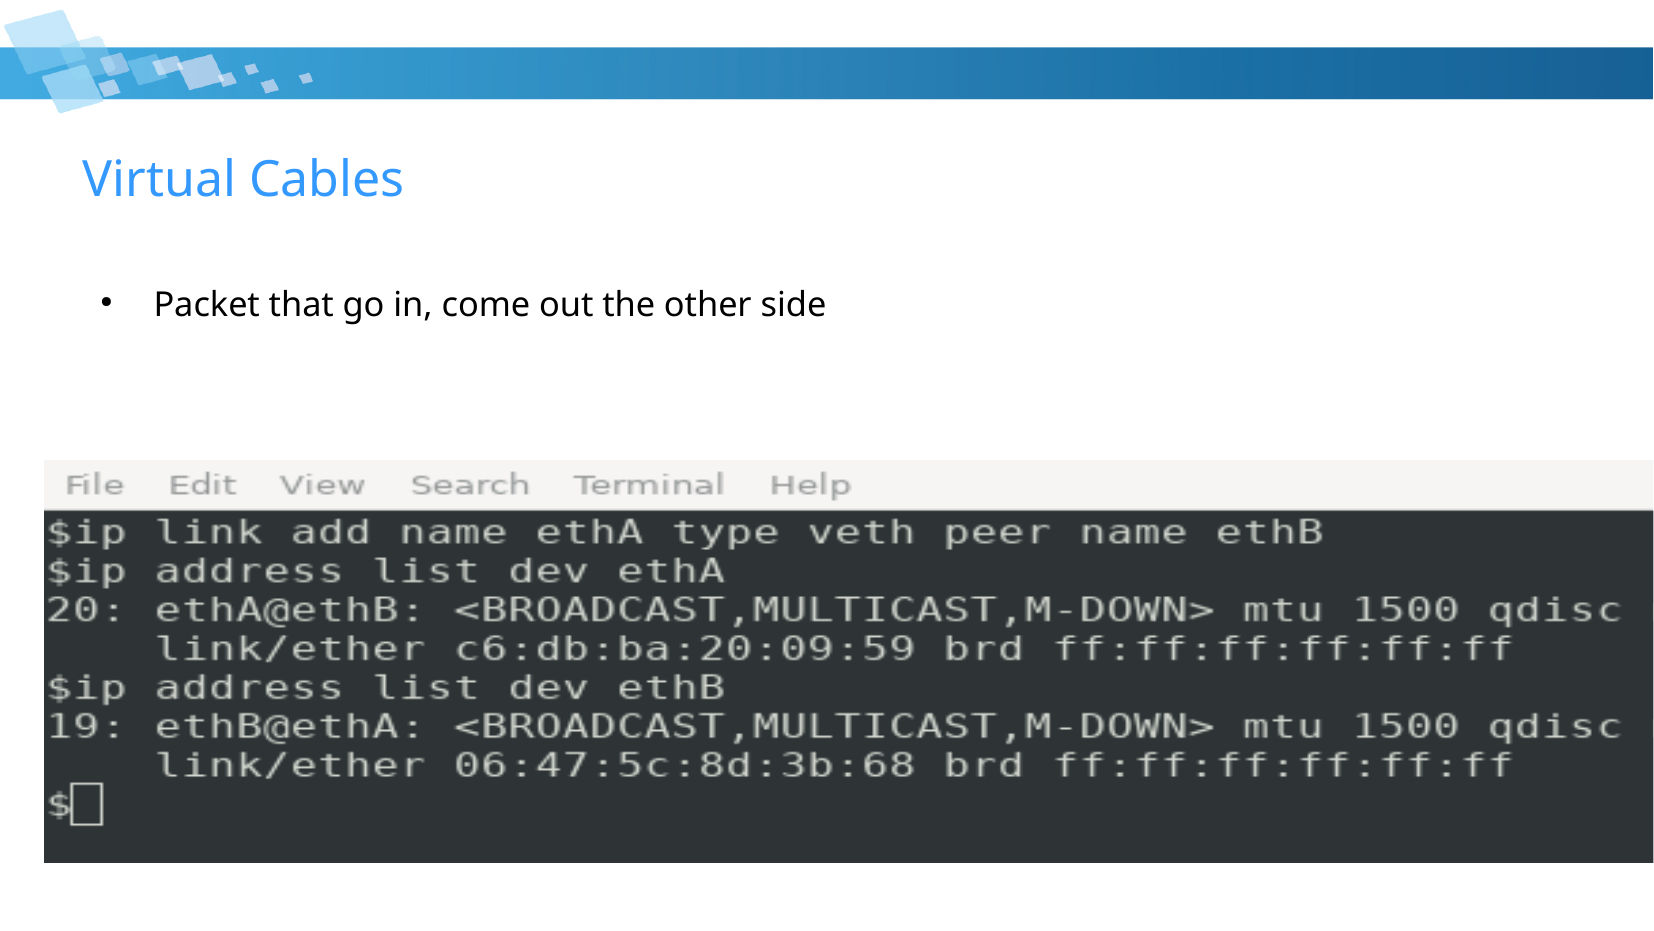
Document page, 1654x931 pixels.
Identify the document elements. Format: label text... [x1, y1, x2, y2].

picture [0, 0, 1654, 929]
list Packet that go in, come out the other side [82, 279, 1571, 460]
title Virtual Cables [82, 99, 1571, 255]
